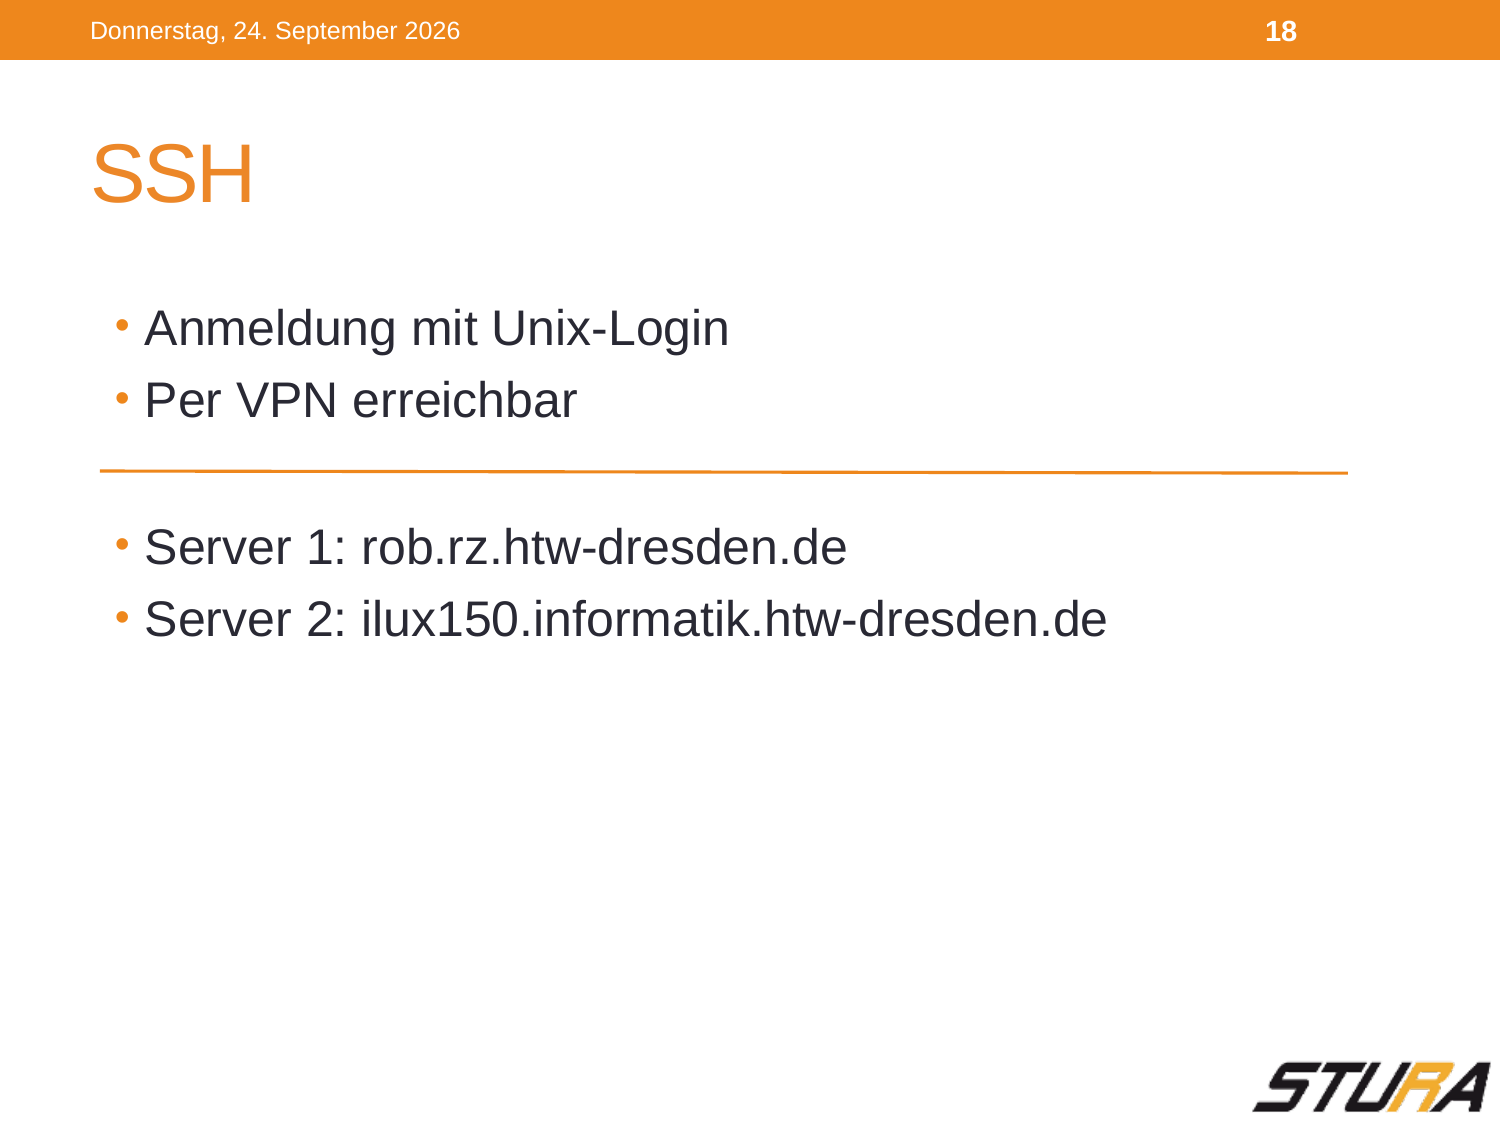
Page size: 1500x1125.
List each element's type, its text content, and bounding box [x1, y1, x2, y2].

text_box Anmeldung mit Unix-Login Per VPN erreichbar [99, 287, 1450, 454]
list Server 1: rob.rz.htw-dresden.de Server 2: ilux150.informatik.htw-dresden.de [99, 506, 1450, 673]
text_box Mittwoch, 21. September 16 [75, 3, 550, 57]
title SSH [75, 87, 1426, 251]
text_box ‹Nr.› [1250, 3, 1426, 57]
